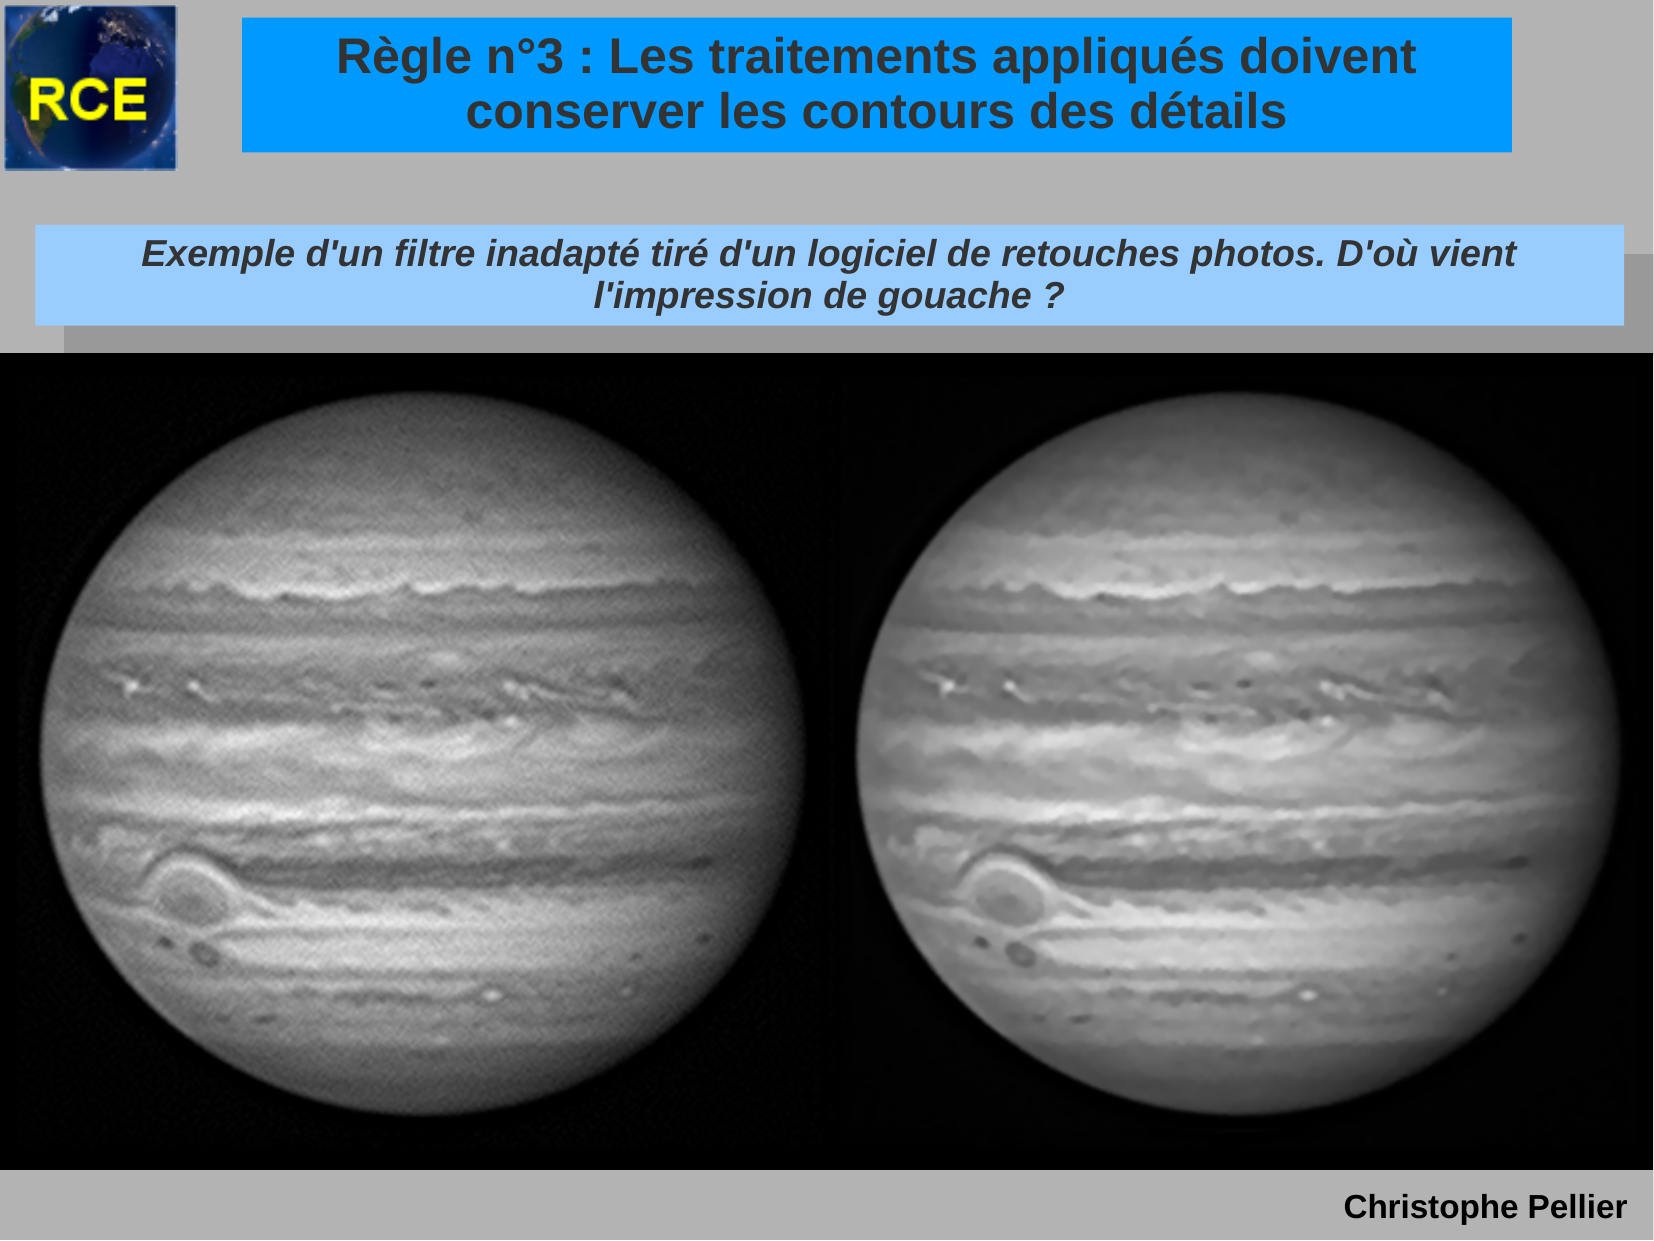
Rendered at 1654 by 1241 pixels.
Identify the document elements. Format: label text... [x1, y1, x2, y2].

text_box Règle n°3 : Les traitements appliqués doivent conserver les contours des détails [242, 17, 1512, 153]
text_box Christophe Pellier [1328, 1181, 1654, 1241]
text_box Exemple d'un filtre inadapté tiré d'un logiciel de retouches photos. D'où vient l'impression de gouache ? [35, 224, 1625, 326]
picture [0, 353, 1653, 1170]
picture [4, 5, 178, 171]
